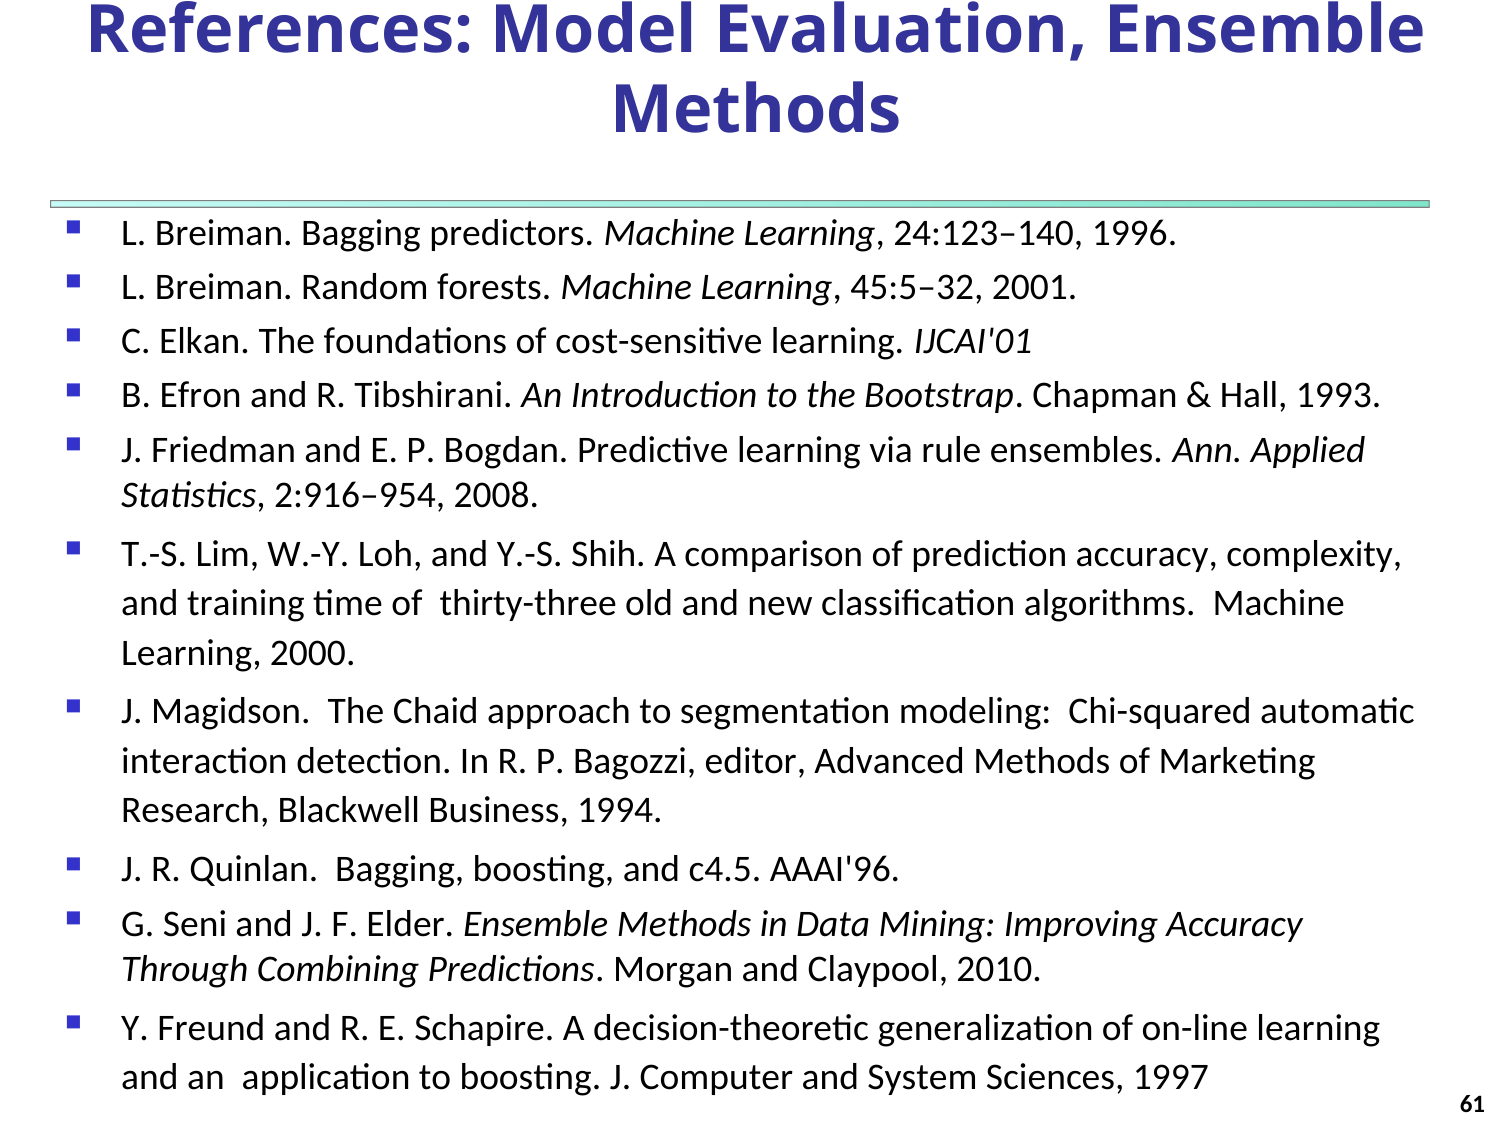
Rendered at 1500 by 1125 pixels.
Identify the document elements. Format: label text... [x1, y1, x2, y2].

title References: Model Evaluation, Ensemble Methods [0, 0, 1500, 154]
list L. Breiman. Bagging predictors. Machine Learning, 24:123–140, 1996. L. Breiman. Random forests. Machine Learning, 45:5–32, 2001. C. Elkan. The foundations of cost-sensitive learning. IJCAI'01 B. Efron and R. Tibshirani. An Introduction to the Bootstrap. Chapman & Hall, 1993. J. Friedman and E. P. Bogdan. Predictive learning via rule ensembles. Ann. Applied Statistics, 2:916–954, 2008. T.-S. Lim, W.-Y. Loh, and Y.-S. Shih. A comparison of prediction accuracy, complexity, and training time of thirty-three old and new classification algorithms. Machine Learning, 2000. J. Magidson. The Chaid approach to segmentation modeling: Chi-squared automatic interaction detection. In R. P. Bagozzi, editor, Advanced Methods of Marketing Research, Blackwell Business, 1994. J. R. Quinlan. Bagging, boosting, and c4.5. AAAI'96. G. Seni and J. F. Elder. Ensemble Methods in Data Mining: Improving Accuracy Through Combining Predictions. Morgan and Claypool, 2010. Y. Freund and R. E. Schapire. A decision-theoretic generalization of on-line learning and an application to boosting. J. Computer and System Sciences, 1997 [50, 200, 1450, 1125]
text_box <number> [1187, 1062, 1500, 1125]
